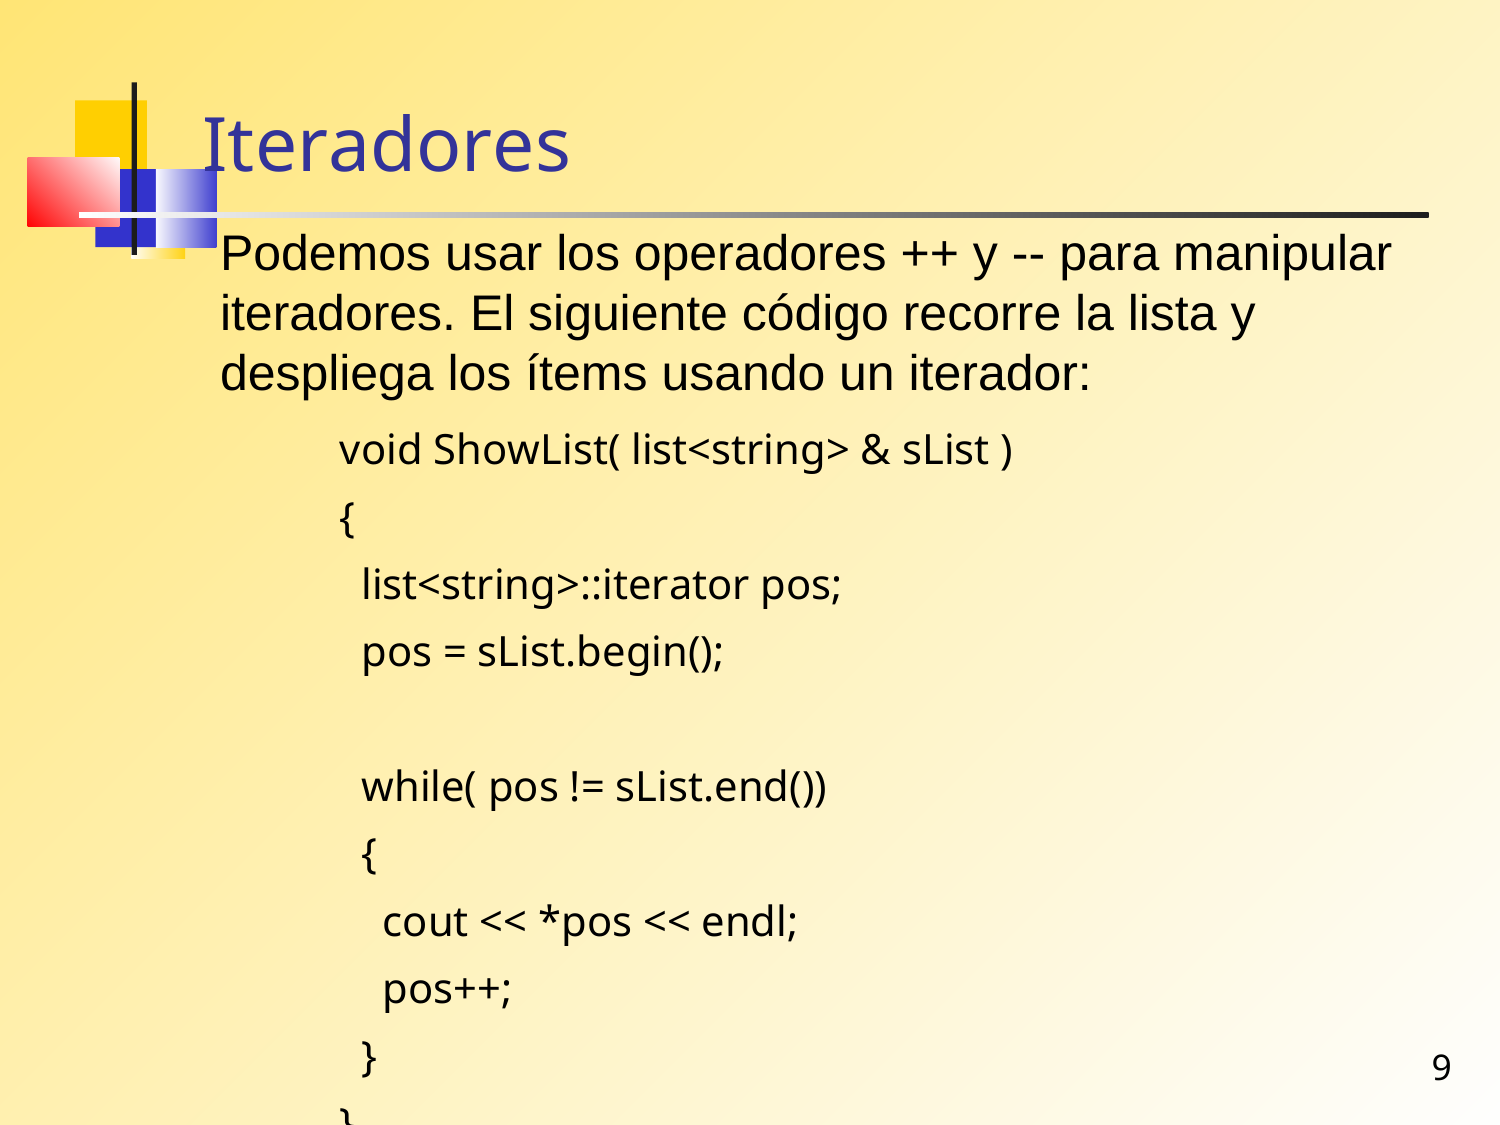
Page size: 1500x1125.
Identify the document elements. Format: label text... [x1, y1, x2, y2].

text_box Podemos usar los operadores ++ y -- para manipular iteradores. El siguiente código recorre la lista y despliega los ítems usando un iterador: [187, 212, 1426, 408]
list void ShowList( list<string> & sList )‏ { list<string>::iterator pos; pos = sList.begin(); while( pos != sList.end())‏ { cout << *pos << endl; pos++; } } [324, 412, 1463, 1085]
title Iteradores [187, 37, 1466, 201]
